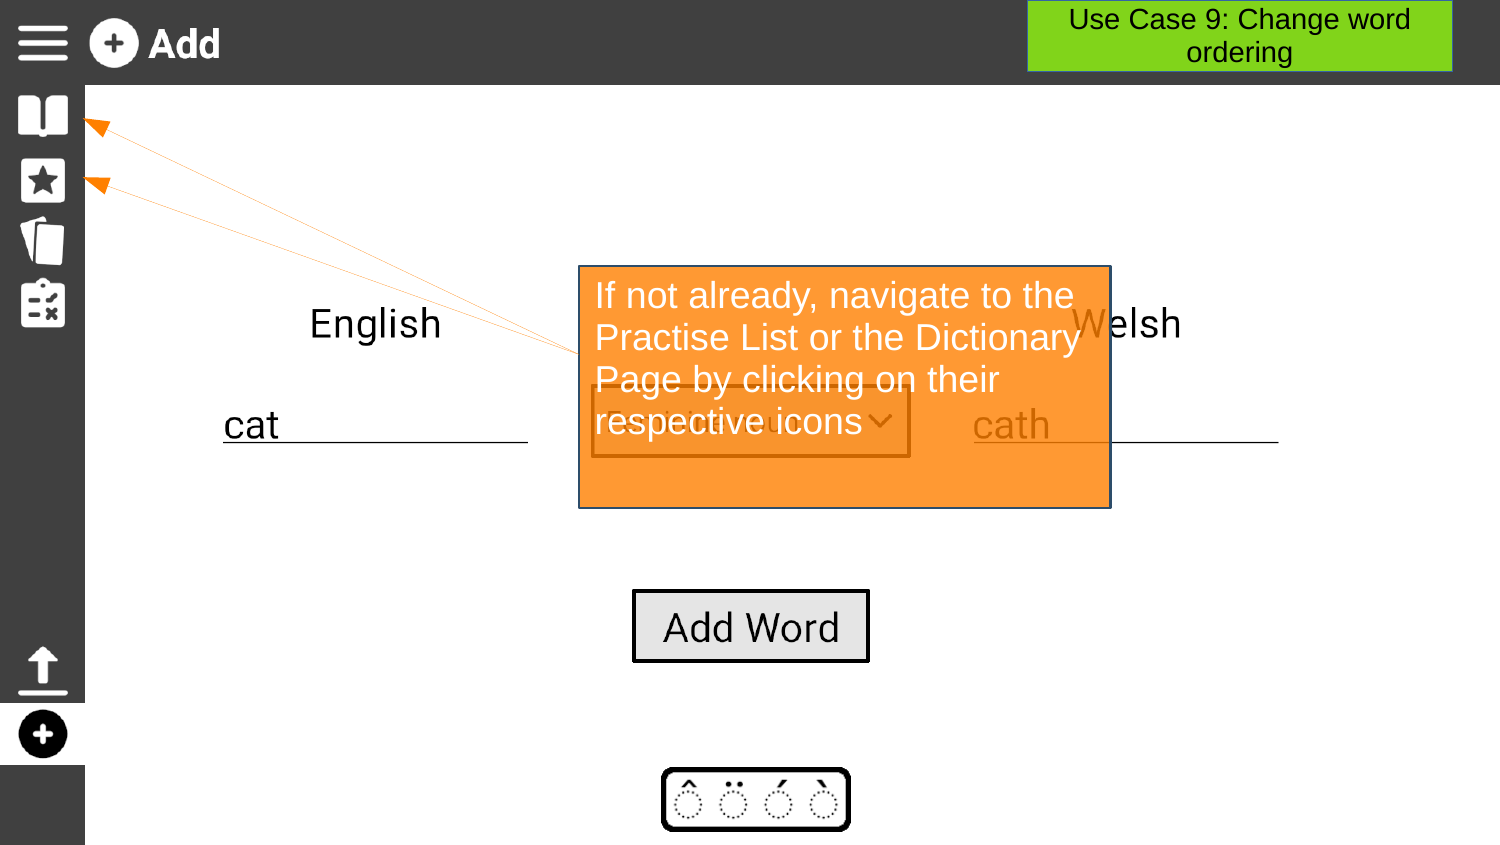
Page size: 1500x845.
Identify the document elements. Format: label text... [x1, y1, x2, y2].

text_box If not already, navigate to the Practise List or the Dictionary Page by clicking on their respective icons [578, 266, 1111, 508]
picture [0, 0, 1500, 845]
text_box Use Case 9: Change word ordering [1027, 0, 1453, 72]
